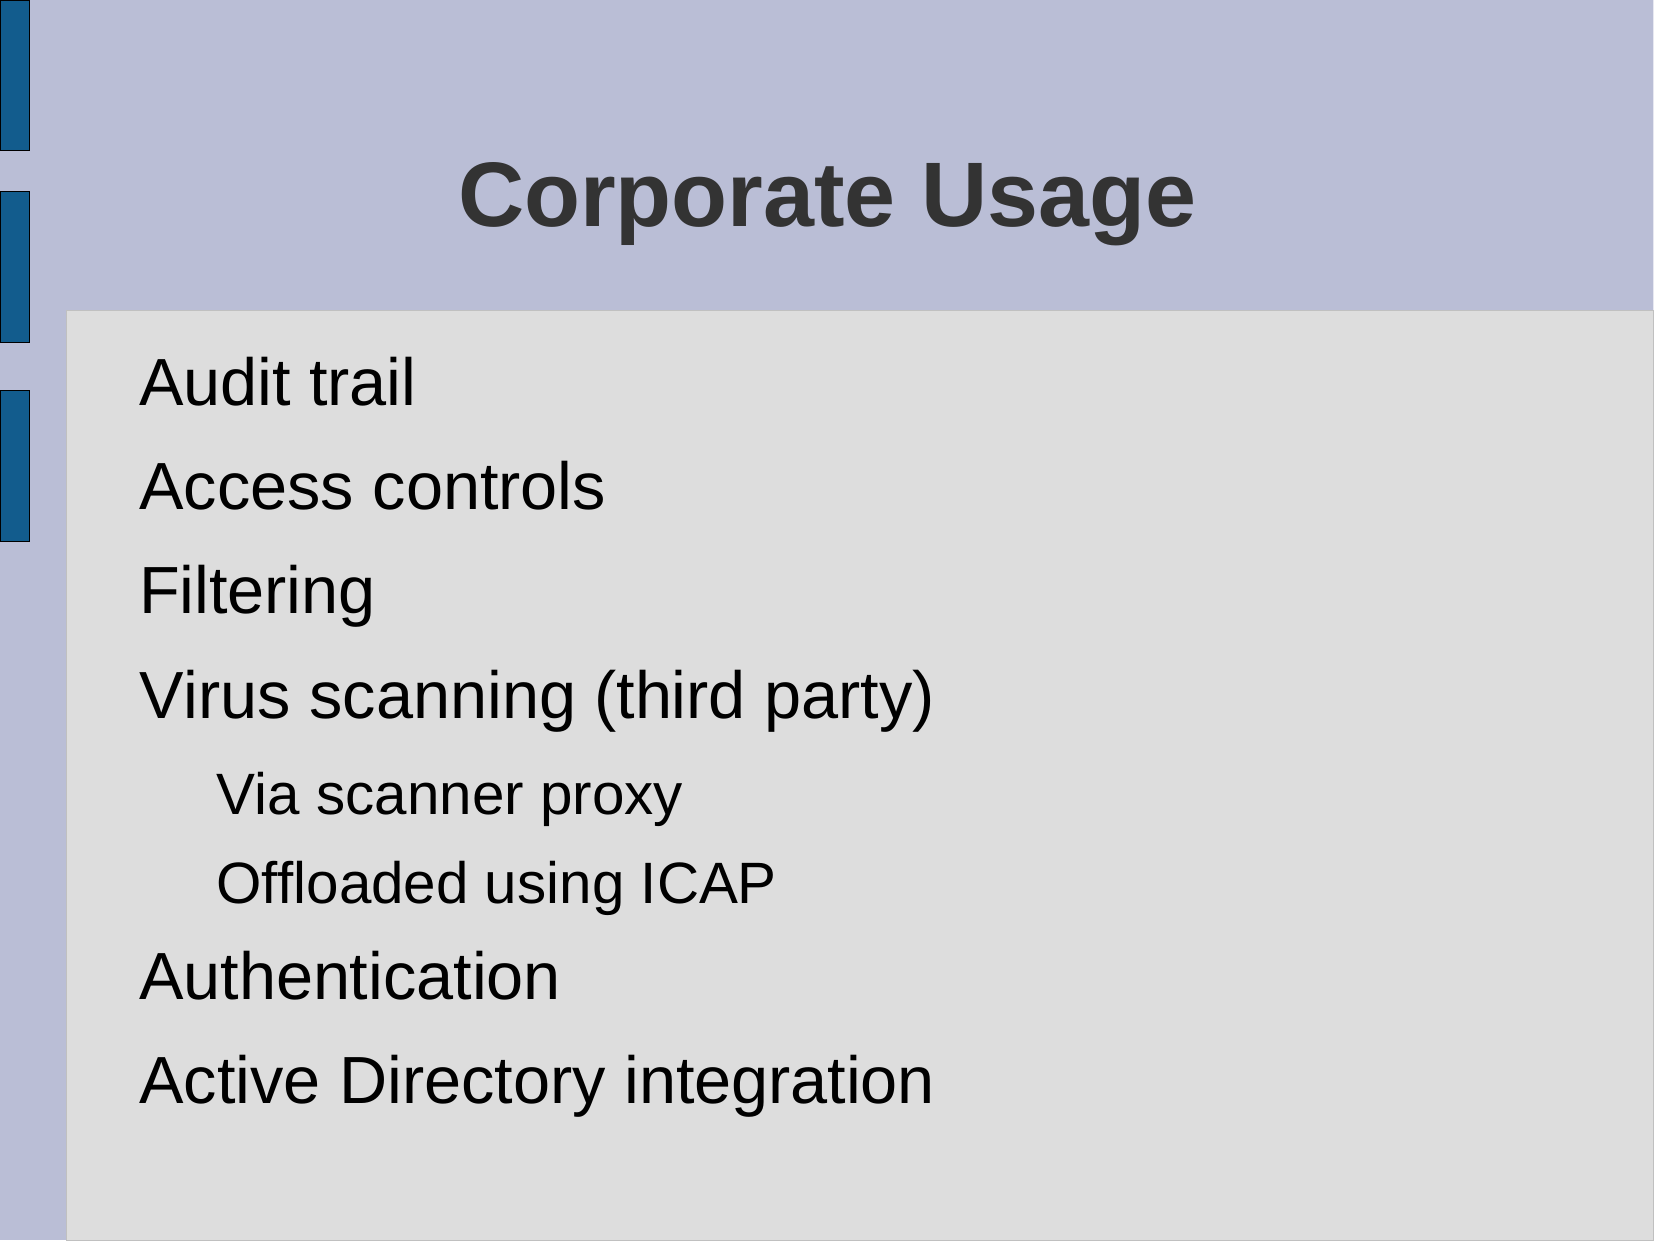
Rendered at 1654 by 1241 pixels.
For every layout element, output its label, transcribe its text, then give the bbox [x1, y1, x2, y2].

list Audit trail Access controls Filtering Virus scanning (third party) Via scanner proxy Offloaded using ICAP Authentication Active Directory integration [121, 344, 1534, 1127]
title Corporate Usage [121, 91, 1534, 299]
